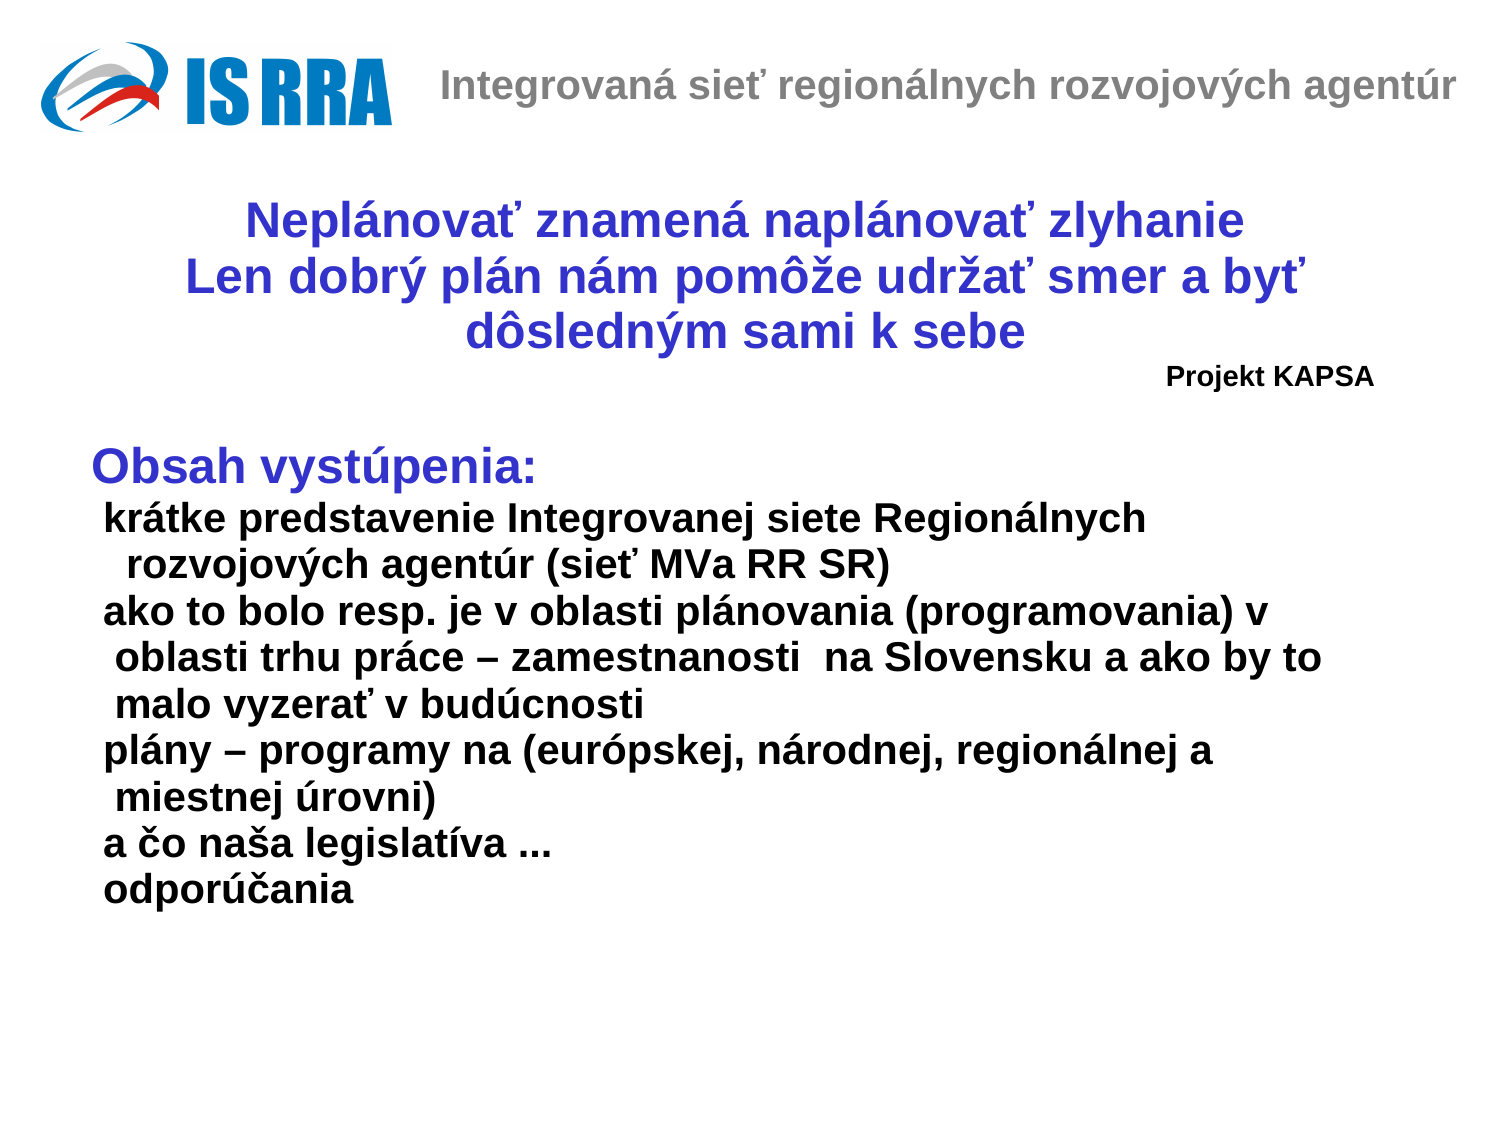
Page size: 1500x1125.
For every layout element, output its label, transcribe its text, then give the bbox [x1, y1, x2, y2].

picture [41, 42, 392, 133]
text_box Neplánovať znamená naplánovať zlyhanie Len dobrý plán nám pomôže udržať smer a byť dôsledným sami k sebe Projekt KAPSA Obsah vystúpenia: krátke predstavenie Integrovanej siete Regionálnych rozvojových agentúr (sieť MVa RR SR) ako to bolo resp. je v oblasti plánovania (programovania) v oblasti trhu práce – zamestnanosti na Slovensku a ako by to malo vyzerať v budúcnosti plány – programy na (európskej, národnej, regionálnej a miestnej úrovni) a čo naša legislatíva ... odporúčania [76, 184, 1415, 968]
text_box Integrovaná sieť regionálnych rozvojových agentúr [424, 54, 1500, 117]
